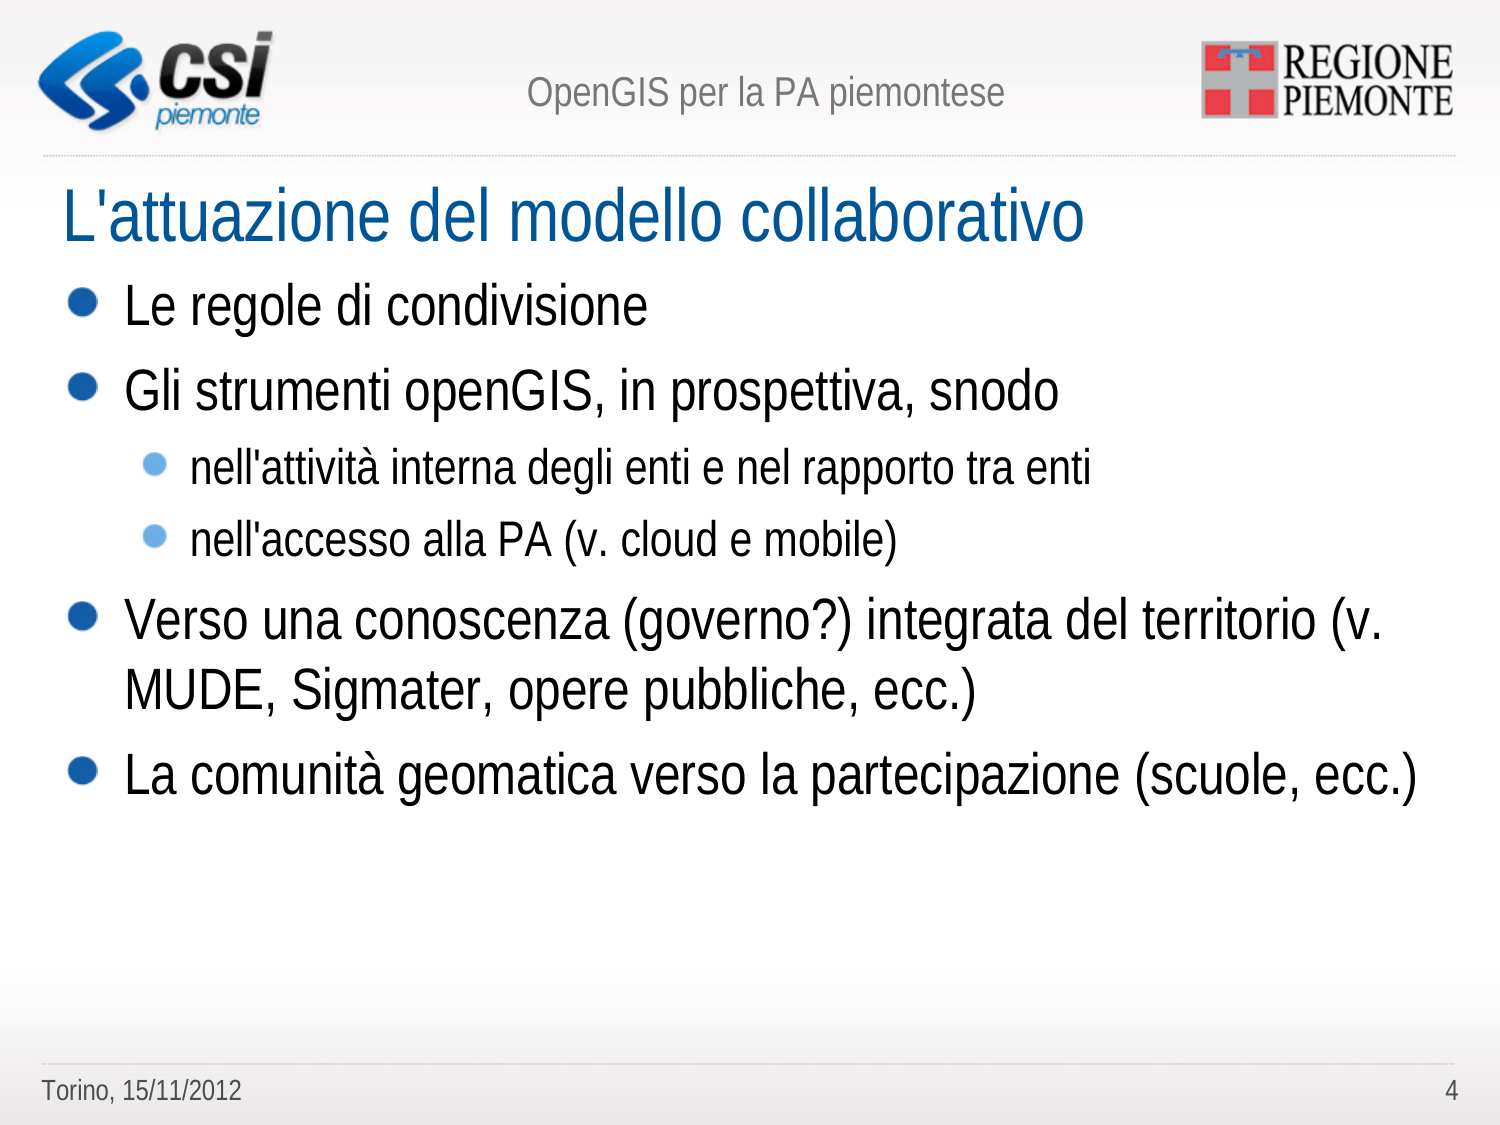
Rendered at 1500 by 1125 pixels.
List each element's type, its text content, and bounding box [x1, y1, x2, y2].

picture [0, 0, 1500, 1125]
list Le regole di condivisione Gli strumenti openGIS, in prospettiva, snodo nell'attività interna degli enti e nel rapporto tra enti nell'accesso alla PA (v. cloud e mobile) Verso una conoscenza (governo?) integrata del territorio (v. MUDE, Sigmater, opere pubbliche, ecc.) La comunità geomatica verso la partecipazione (scuole, ecc.) [53, 259, 1447, 1055]
title L'attuazione del modello collaborativo [47, 158, 1447, 370]
